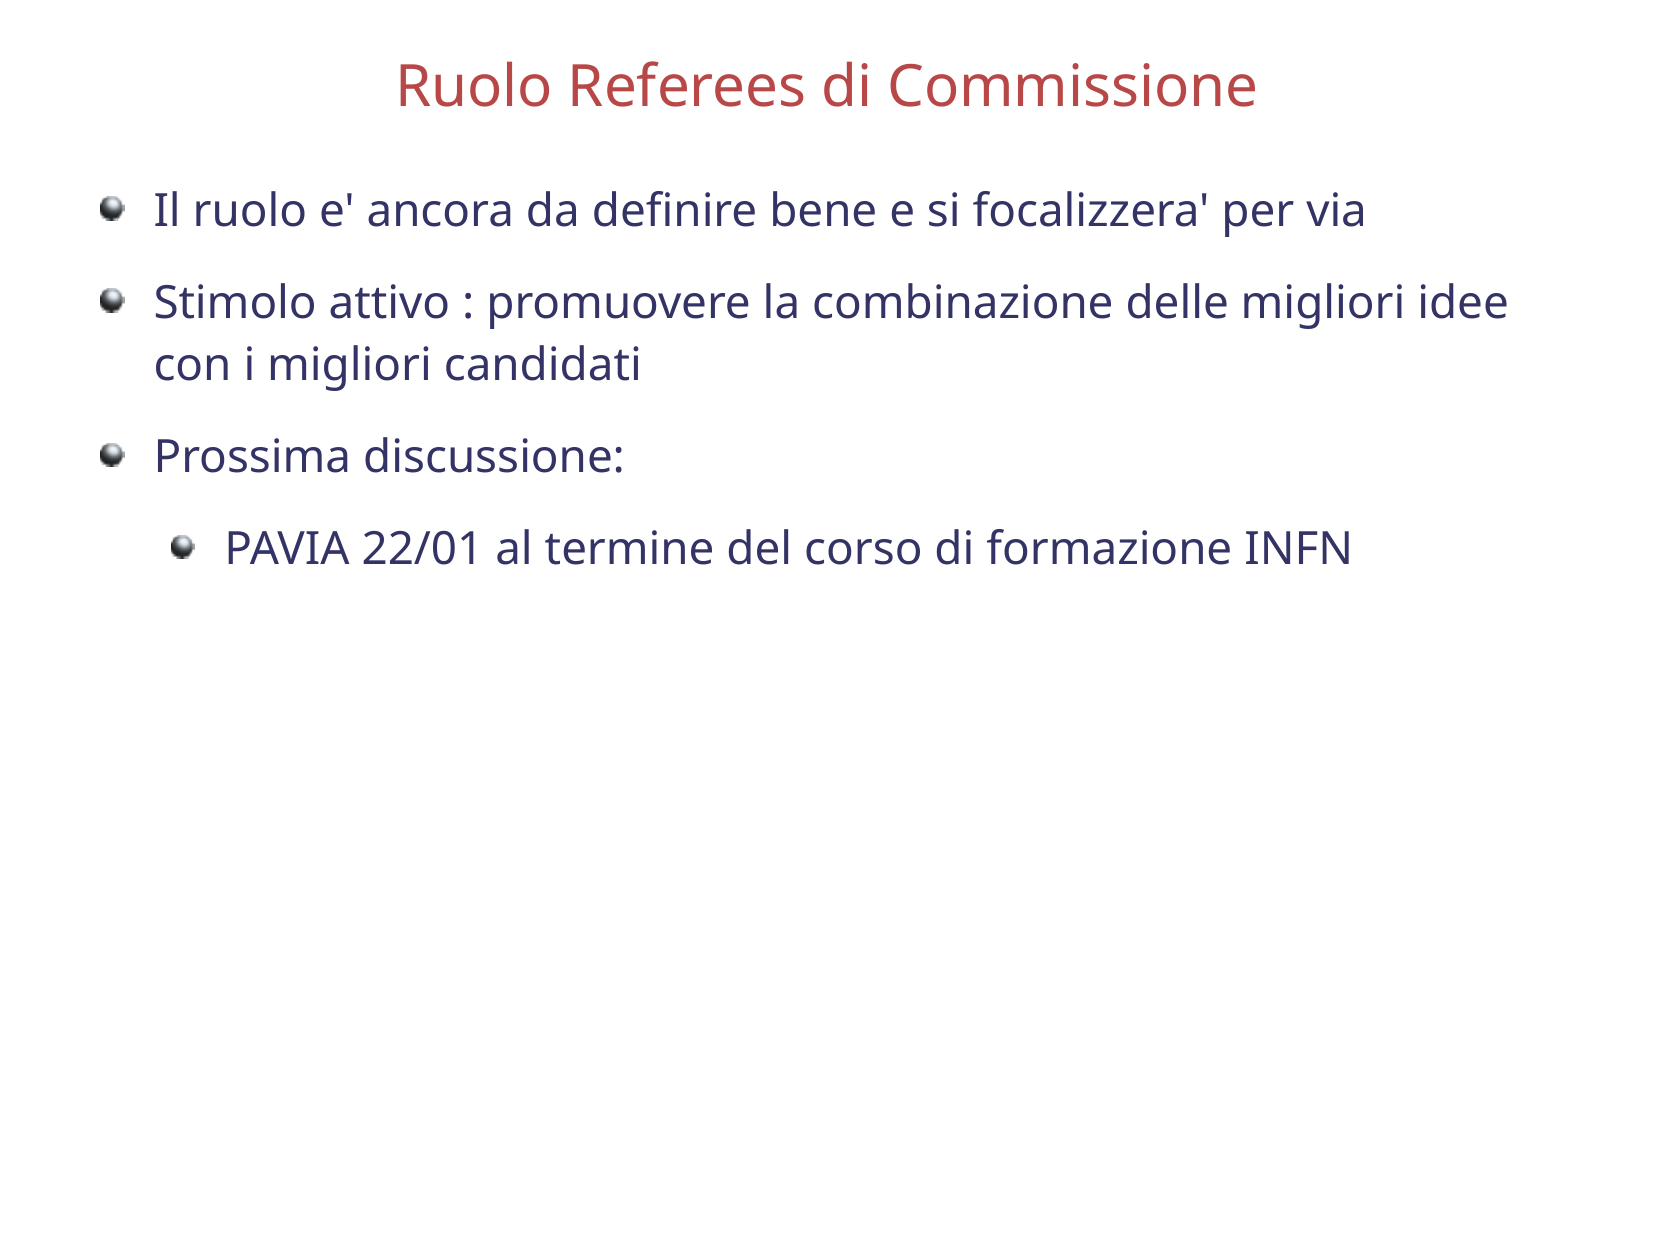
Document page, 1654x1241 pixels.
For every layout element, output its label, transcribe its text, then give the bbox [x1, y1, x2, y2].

title Ruolo Referees di Commissione [82, 38, 1571, 129]
list Il ruolo e' ancora da definire bene e si focalizzera' per via Stimolo attivo : promuovere la combinazione delle migliori idee con i migliori candidati Prossima discussione: PAVIA 22/01 al termine del corso di formazione INFN [82, 177, 1571, 1124]
